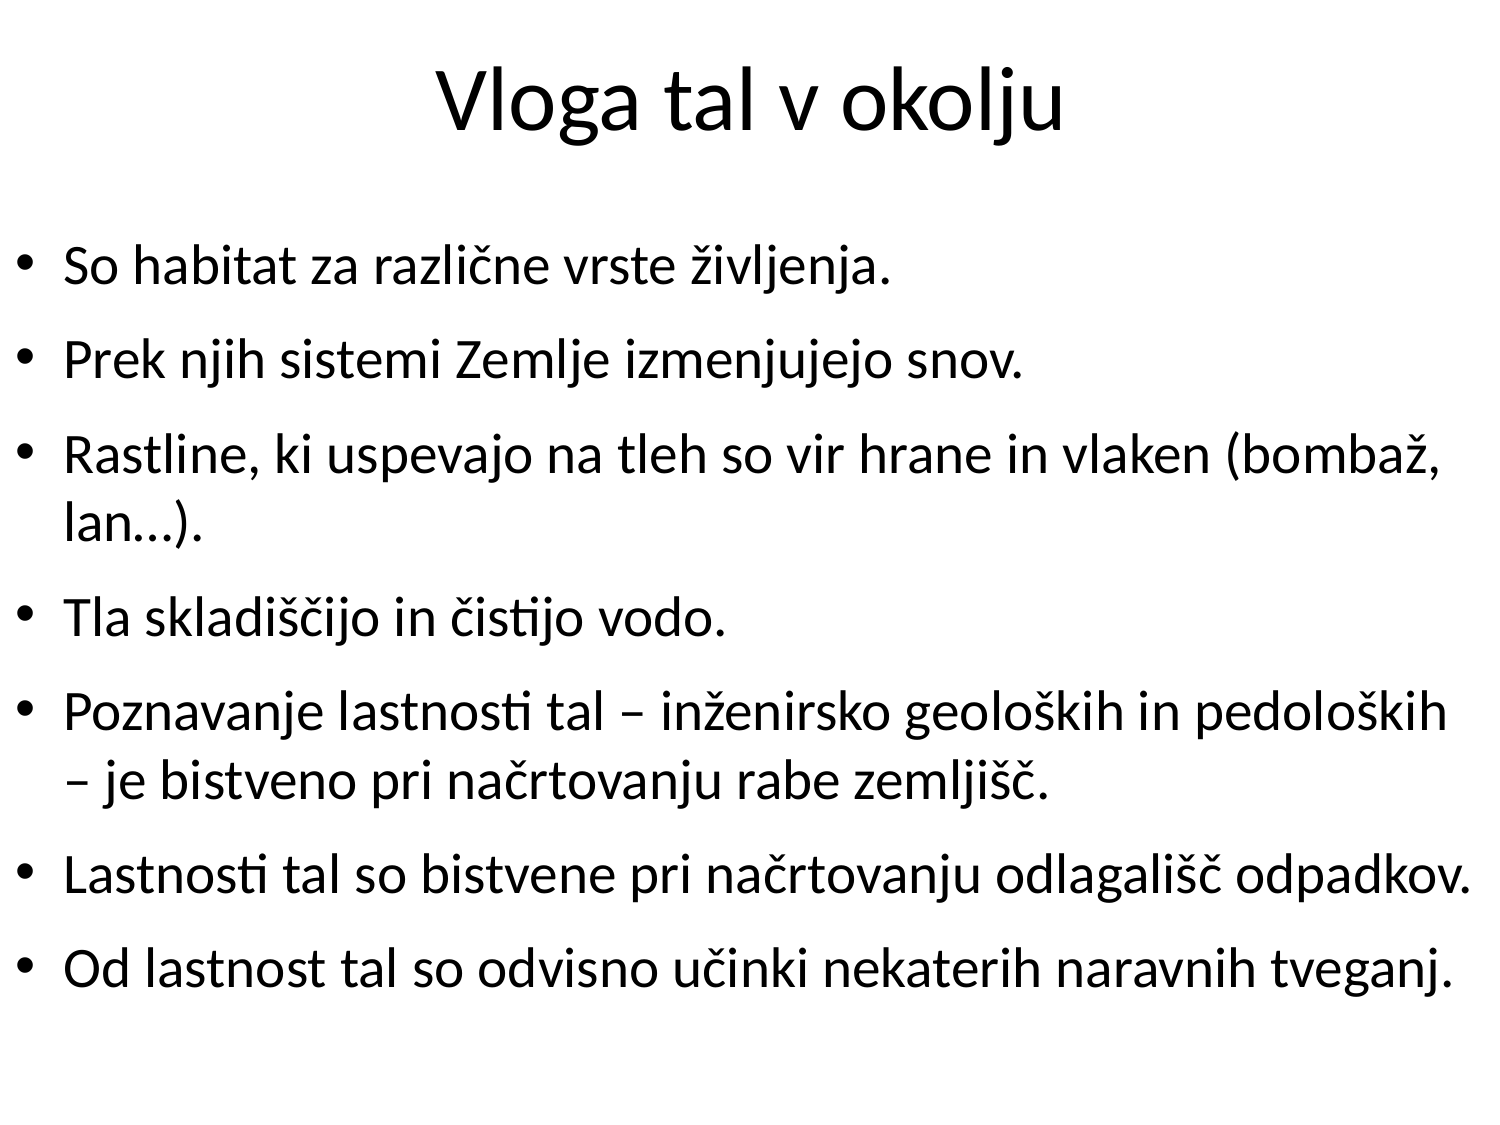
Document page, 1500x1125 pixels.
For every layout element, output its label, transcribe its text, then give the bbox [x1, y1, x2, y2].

list So habitat za različne vrste življenja. Prek njih sistemi Zemlje izmenjujejo snov. Rastline, ki uspevajo na tleh so vir hrane in vlaken (bombaž, lan…). Tla skladiščijo in čistijo vodo. Poznavanje lastnosti tal – inženirsko geoloških in pedoloških – je bistveno pri načrtovanju rabe zemljišč. Lastnosti tal so bistvene pri načrtovanju odlagališč odpadkov. Od lastnost tal so odvisno učinki nekaterih naravnih tveganj. [0, 219, 1500, 1125]
title Vloga tal v okolju [76, 0, 1427, 188]
